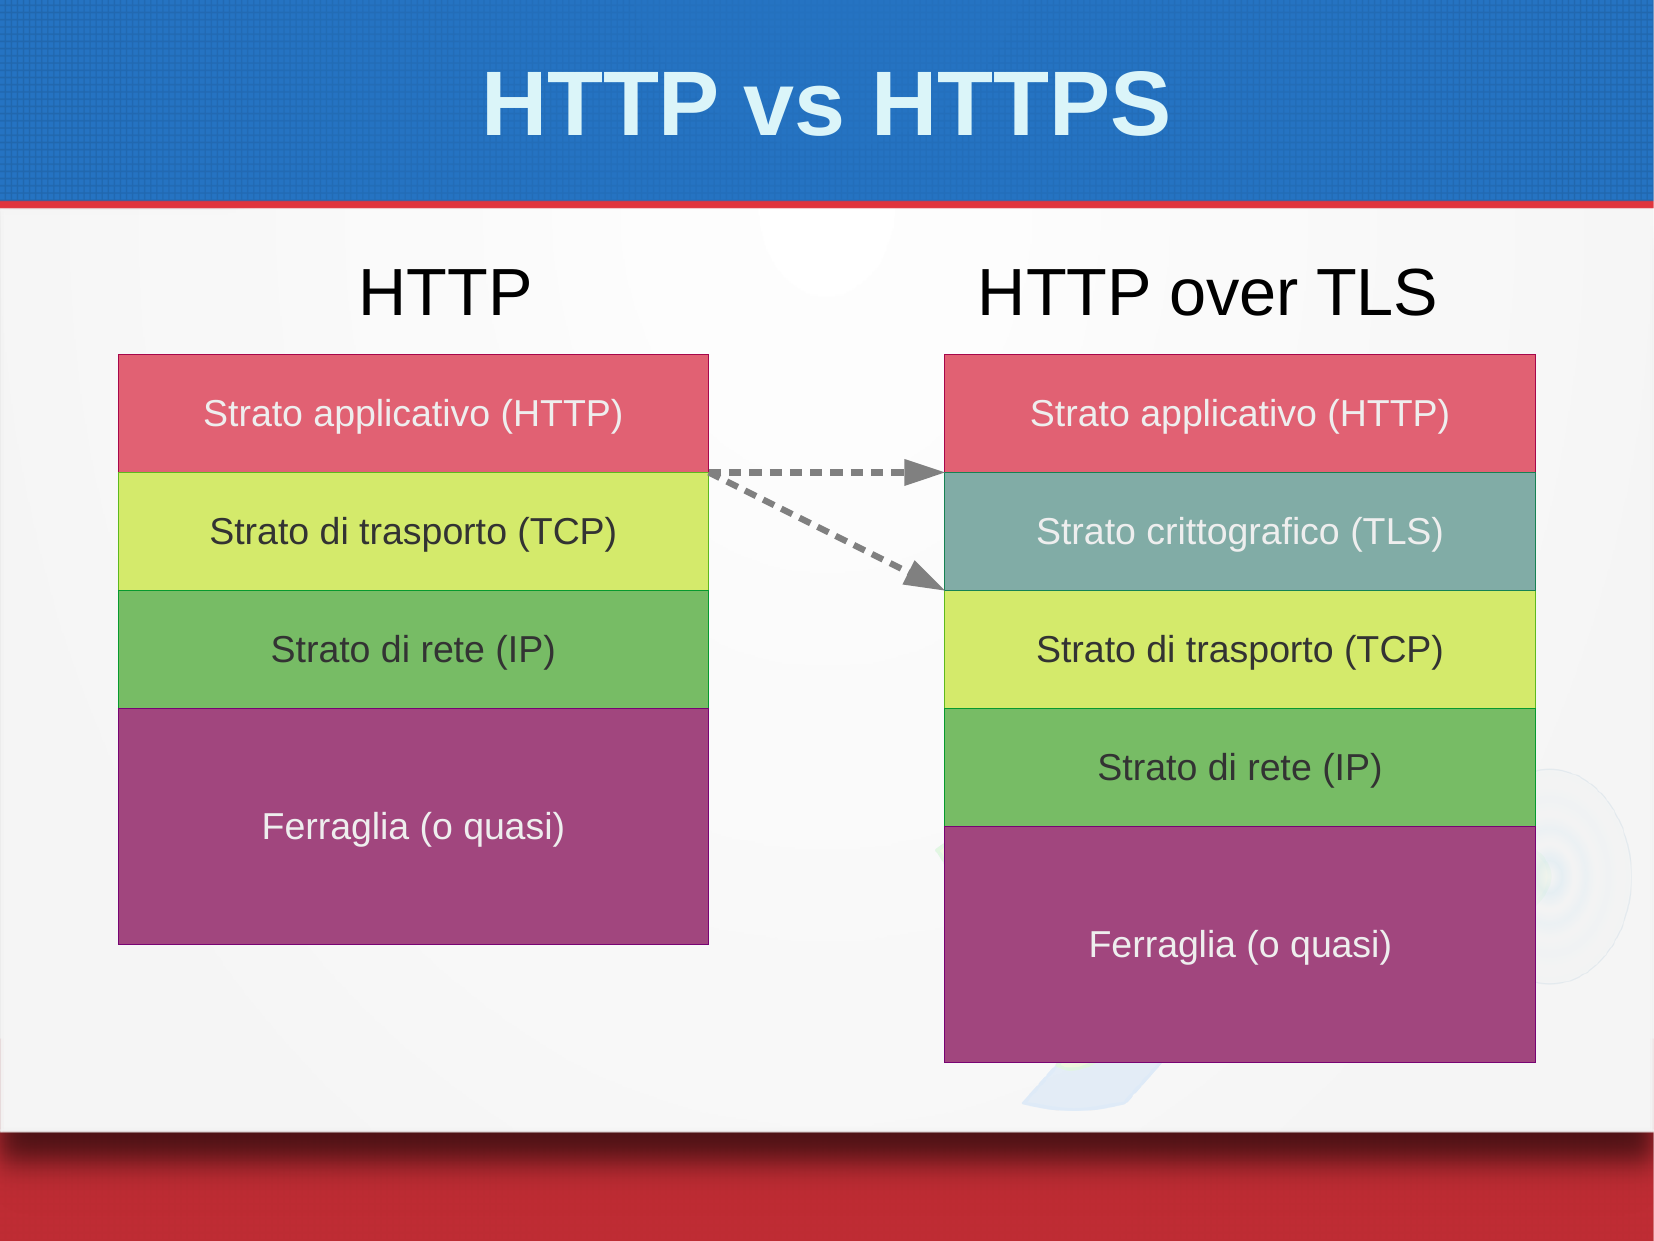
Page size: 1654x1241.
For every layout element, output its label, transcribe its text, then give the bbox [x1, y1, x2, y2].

text_box Strato di rete (IP) [944, 708, 1536, 826]
picture [0, 0, 1654, 1241]
text_box Ferraglia (o quasi) [118, 708, 709, 945]
text_box Strato applicativo (HTTP) [944, 354, 1536, 472]
text_box Strato di trasporto (TCP) [118, 472, 709, 590]
text_box Strato di rete (IP) [118, 590, 709, 708]
text_box Strato applicativo (HTTP) [118, 354, 709, 472]
list HTTP [82, 255, 809, 331]
text_box Strato crittografico (TLS) [944, 472, 1536, 591]
text_box Strato di trasporto (TCP) [944, 591, 1536, 708]
title HTTP vs HTTPS [82, 20, 1571, 186]
list HTTP over TLS [845, 255, 1572, 331]
text_box Ferraglia (o quasi) [944, 826, 1536, 1063]
